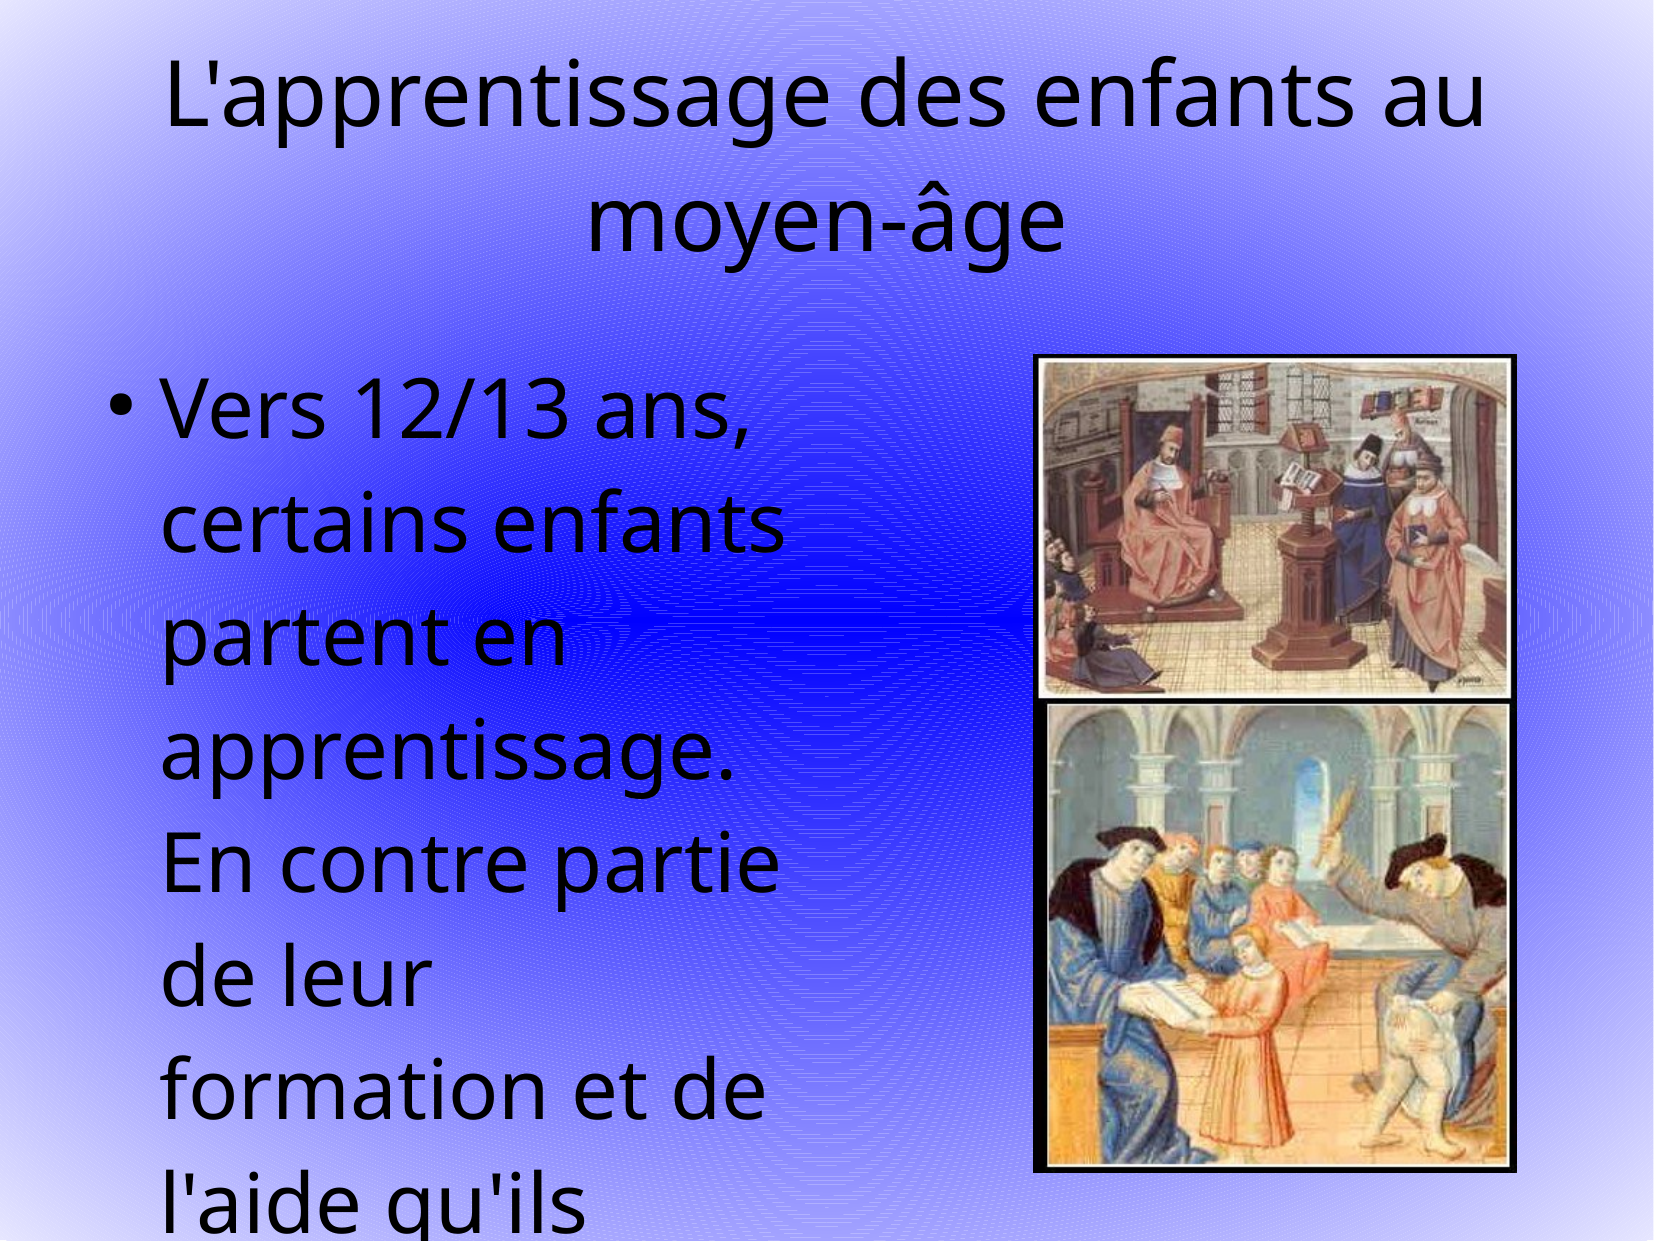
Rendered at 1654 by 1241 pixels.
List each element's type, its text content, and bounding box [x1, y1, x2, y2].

list Vers 12/13 ans, certains enfants partent en apprentissage. En contre partie de leur formation et de l'aide qu'ils apportent, ils sont nourris, logés et habillés. [88, 206, 815, 1211]
title L'apprentissage des enfants au moyen-âge [82, 25, 1571, 281]
picture [1033, 354, 1517, 1173]
